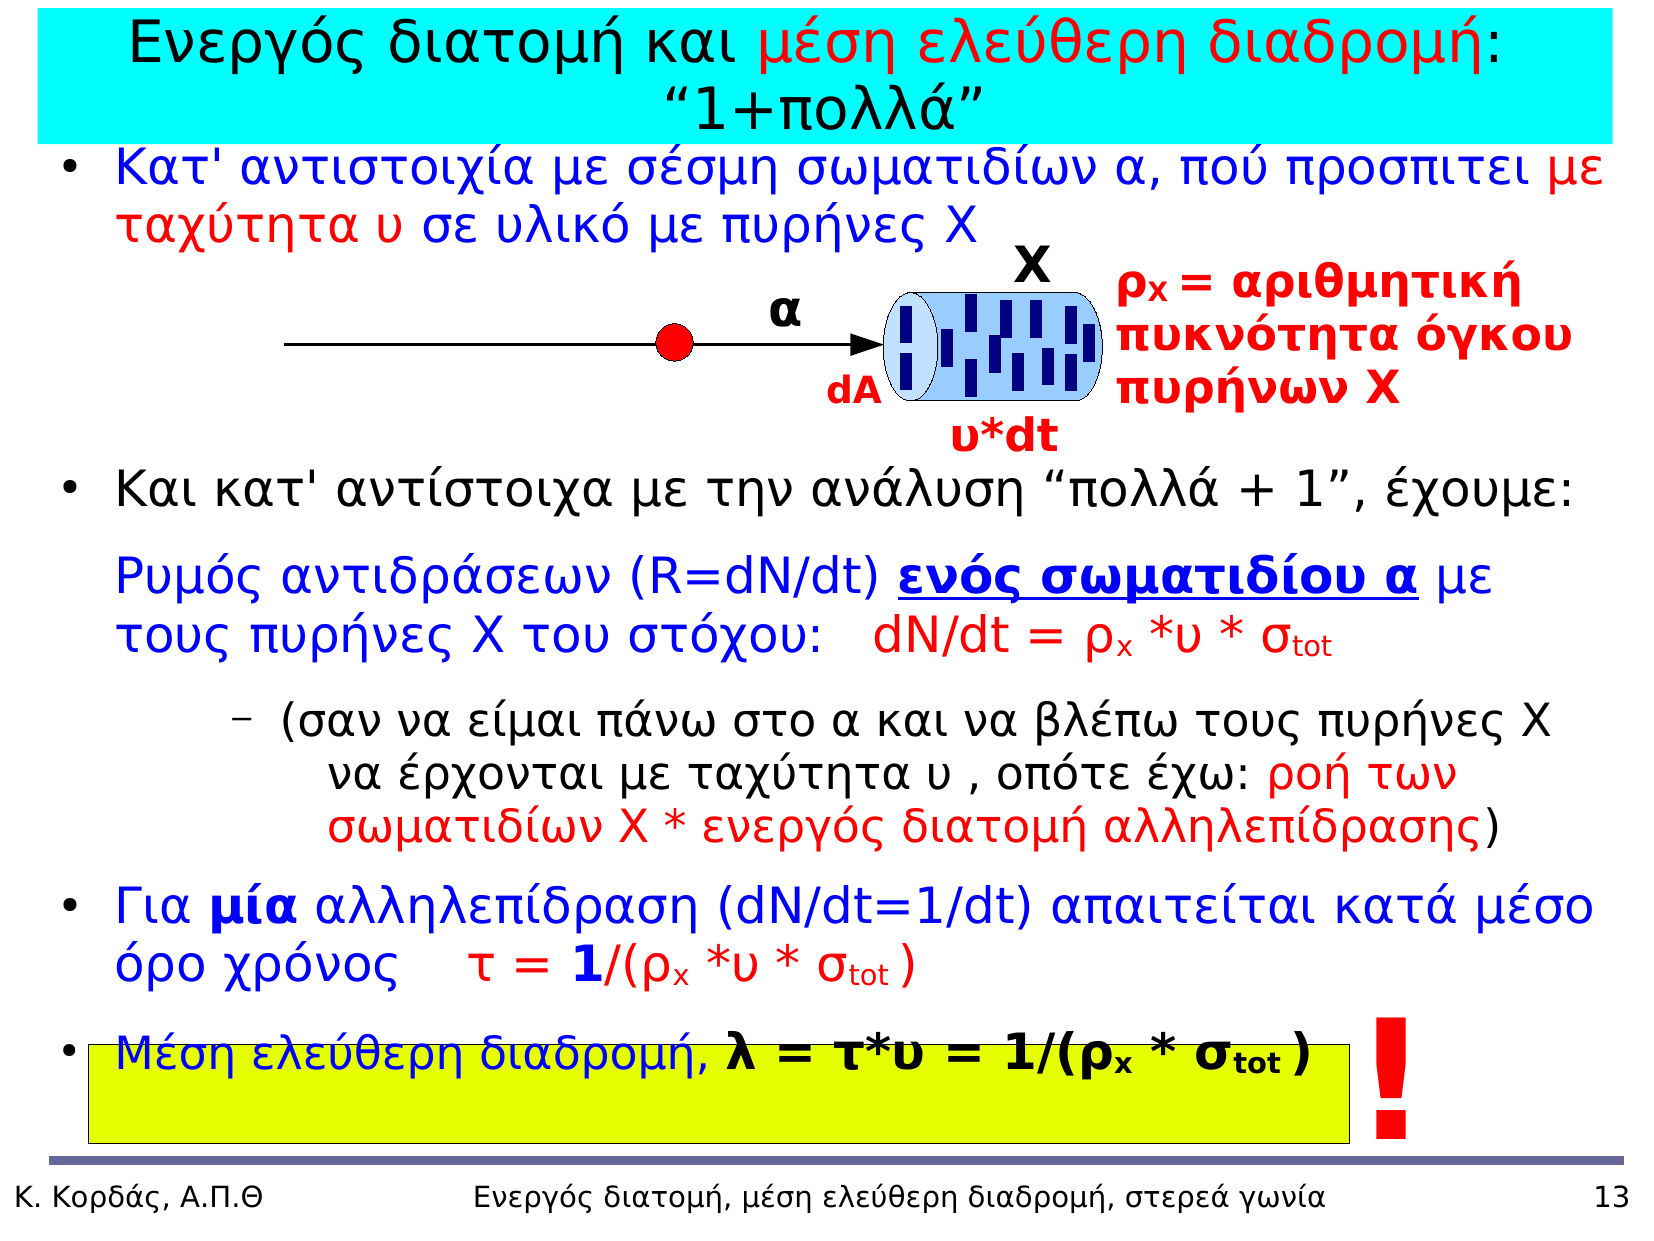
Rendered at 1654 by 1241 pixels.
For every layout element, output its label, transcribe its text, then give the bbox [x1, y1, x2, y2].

text_box [655, 323, 694, 362]
text_box Χ [998, 228, 1074, 302]
text_box ρΧ = αριθμητική πυκνότητα όγκου πυρήνων Χ [1100, 247, 1654, 438]
text_box [914, 292, 1100, 401]
list Κατ' αντιστοιχία με σέσμη σωματιδίων α, πού προσπιτει με ταχύτητα υ σε υλικό με πυρήνες Χ Και κατ' αντίστοιχα με την ανάλυση “πολλά + 1”, έχουμε: Ρυμός αντιδράσεων (R=dN/dt) ενός σωματιδίου α με τους πυρήνες Χ του στόχου: dN/dt = ρx *υ * σtot (σαν να είμαι πάνω στο α και να βλέπω τους πυρήνες Χ να έρχονται με ταχύτητα υ , oπότε έχω: ροή των σωματιδίων Χ * ενεργός διατομή αλληλεπίδρασης) Για μία αλληλεπίδραση (dN/dt=1/dt) απαιτείται κατά μέσο όρο χρόνος τ = 1/(ρx *υ * σtot ) Μέση ελεύθερη διαδρομή, λ = τ*υ = 1/(ρx * σtot ) [43, 138, 1619, 1221]
text_box ! [1339, 977, 1445, 1187]
title Ενεργός διατομή και μέση ελεύθερη διαδρομή: “1+πολλά” [37, 8, 1613, 145]
text_box α [753, 272, 829, 346]
text_box υ*dt [934, 401, 1123, 470]
text_box dA [811, 361, 924, 421]
